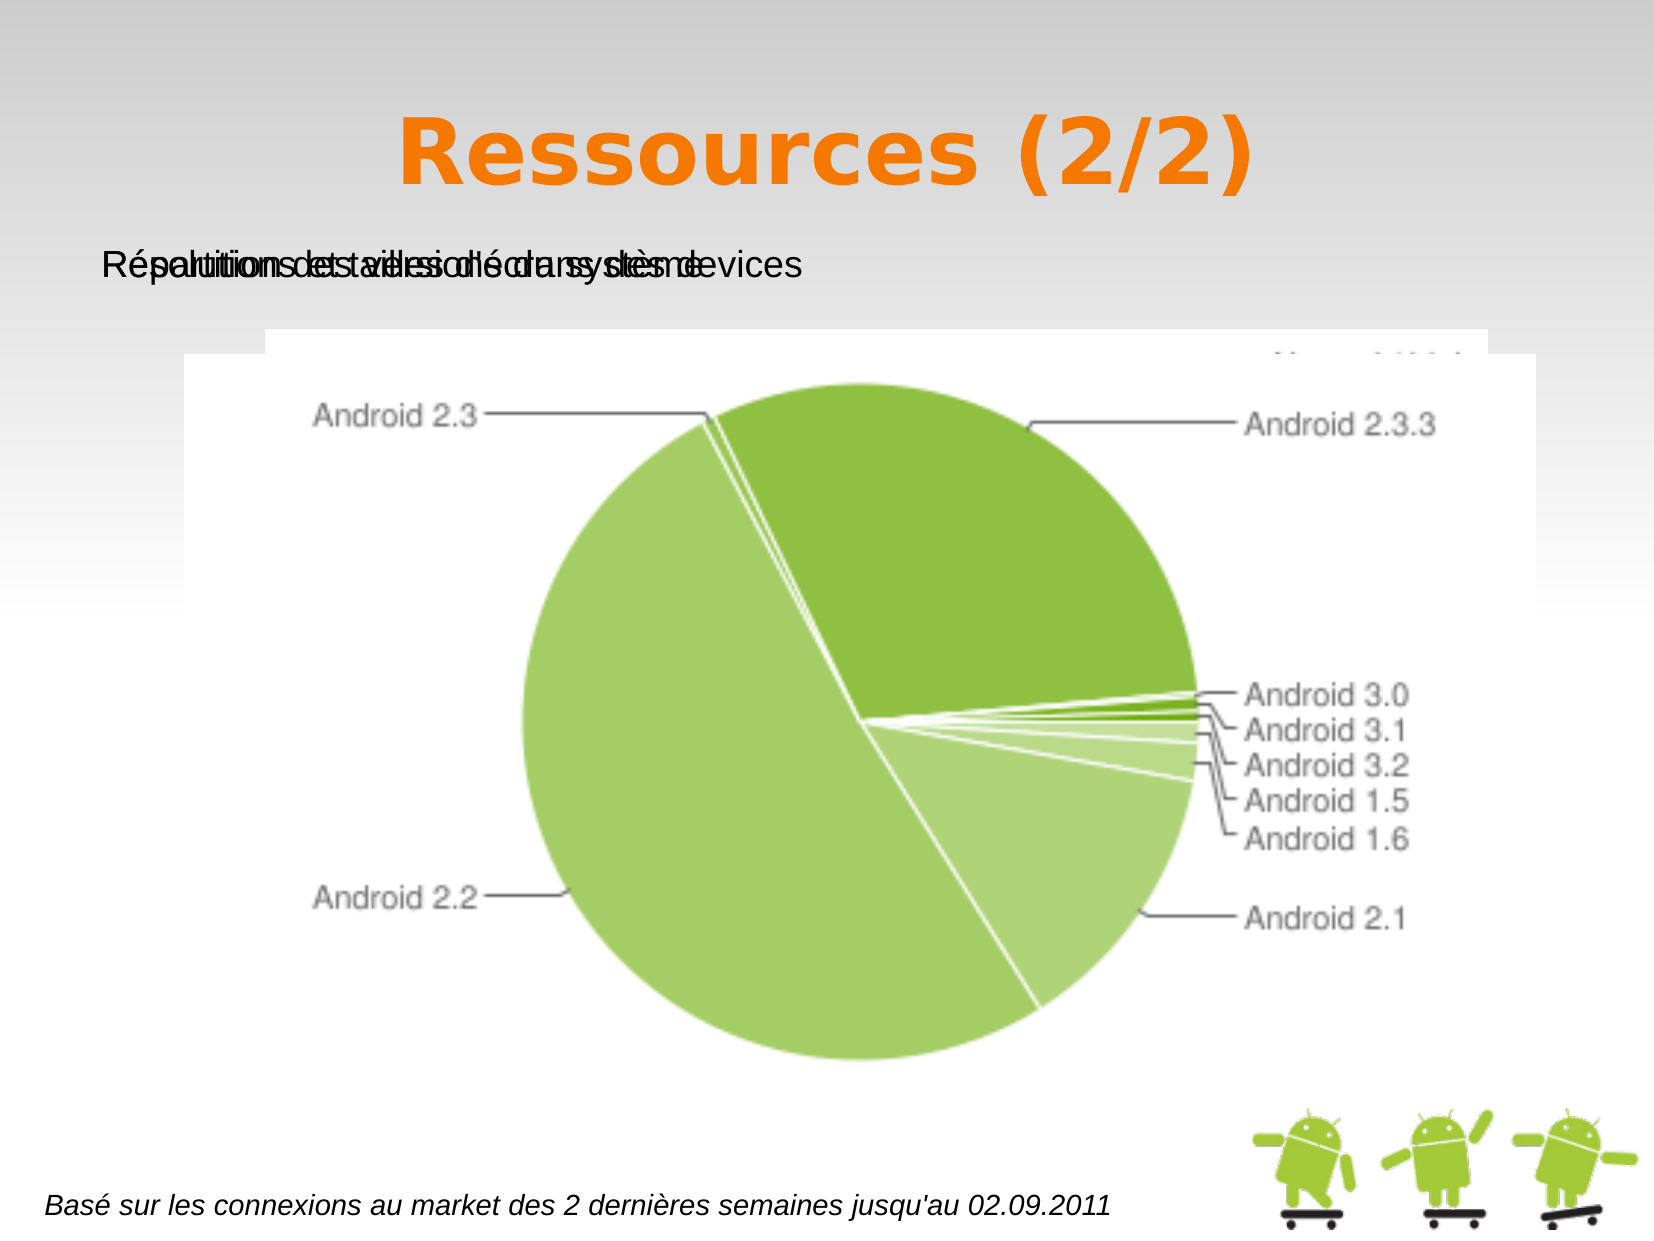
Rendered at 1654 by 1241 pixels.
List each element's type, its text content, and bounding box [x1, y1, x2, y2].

picture [1251, 1104, 1643, 1230]
picture [184, 329, 1536, 1093]
text_box Basé sur les connexions au market des 2 dernières semaines jusqu'au 02.09.2011 [29, 1181, 1129, 1229]
title Ressources (2/2) [82, 49, 1571, 257]
text_box Résolutions et tailles d'écrans des devices [86, 236, 827, 294]
